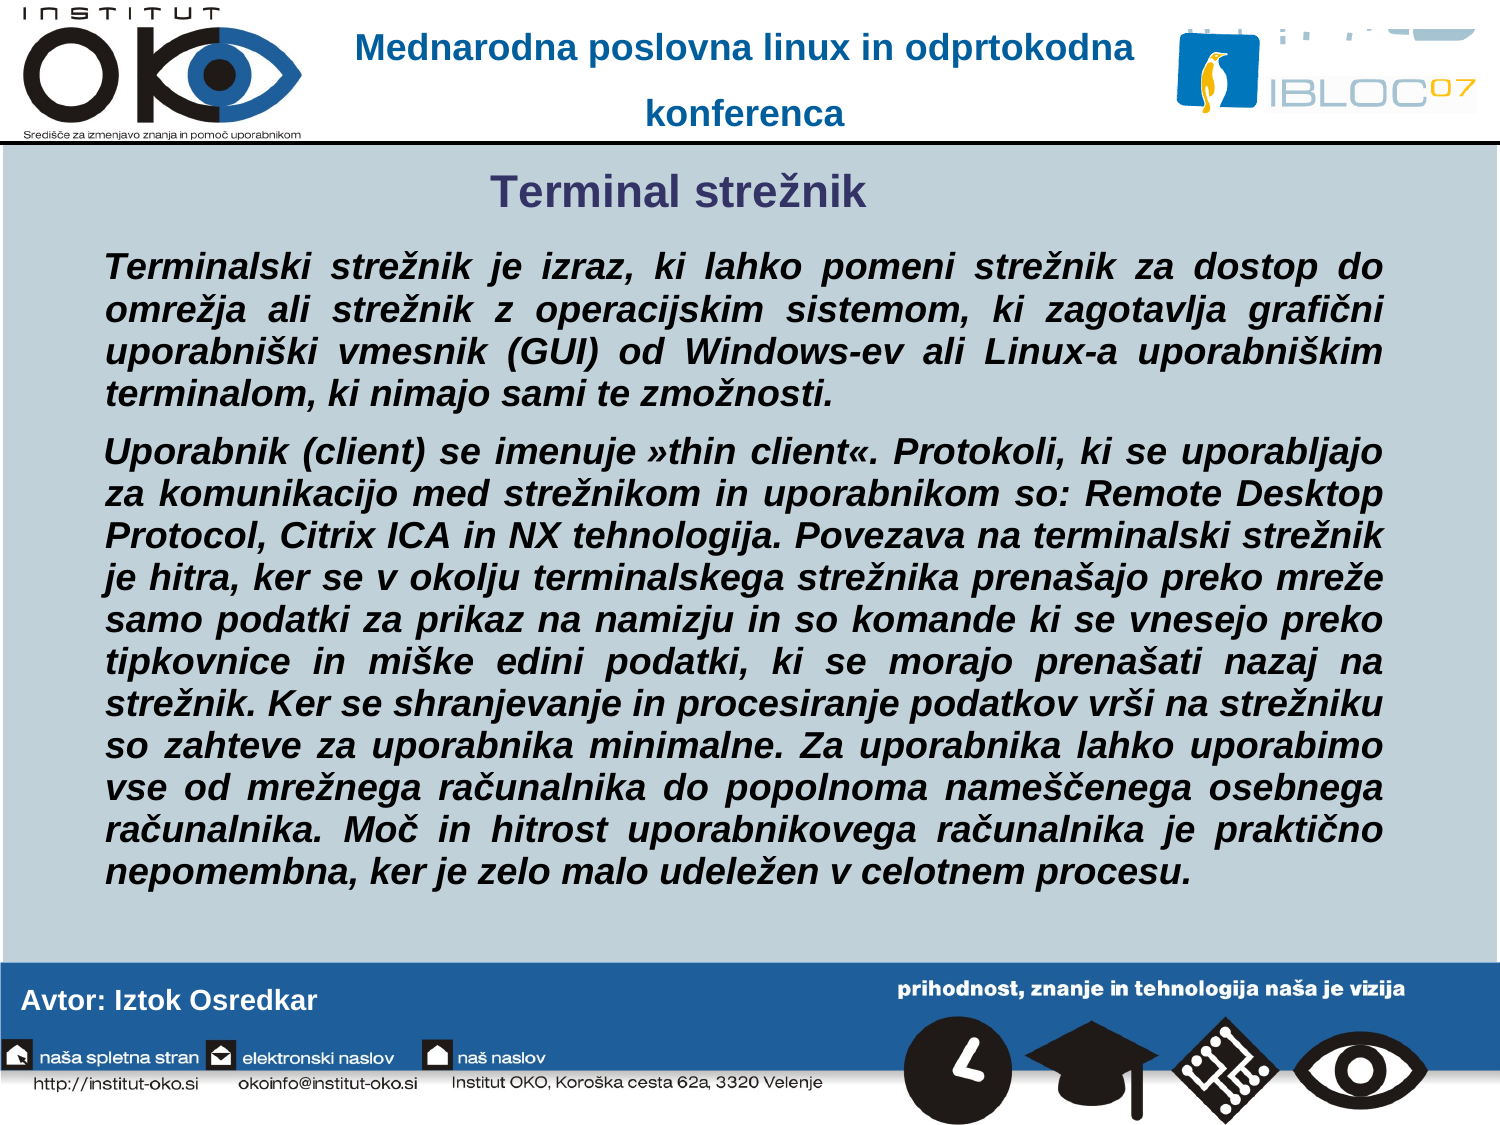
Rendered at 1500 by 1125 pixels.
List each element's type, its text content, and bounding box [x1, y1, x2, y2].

list Terminalski strežnik je izraz, ki lahko pomeni strežnik za dostop do omrežja ali strežnik z operacijskim sistemom, ki zagotavlja grafični uporabniški vmesnik (GUI) od Windows-ev ali Linux-a uporabniškim terminalom, ki nimajo sami te zmožnosti. Uporabnik (client) se imenuje »thin client«. Protokoli, ki se uporabljajo za komunikacijo med strežnikom in uporabnikom so: Remote Desktop Protocol, Citrix ICA in NX tehnologija. Povezava na terminalski strežnik je hitra, ker se v okolju terminalskega strežnika prenašajo preko mreže samo podatki za prikaz na namizju in so komande ki se vnesejo preko tipkovnice in miške edini podatki, ki se morajo prenašati nazaj na strežnik. Ker se shranjevanje in procesiranje podatkov vrši na strežniku so zahteve za uporabnika minimalne. Za uporabnika lahko uporabimo vse od mrežnega računalnika do popolnoma nameščenega osebnega računalnika. Moč in hitrost uporabnikovega računalnika je praktično nepomembna, ker je zelo malo udeležen v celotnem procesu. [88, 238, 1400, 916]
picture [1175, 29, 1477, 119]
text_box Avtor: Iztok Osredkar [5, 976, 431, 1025]
text_box Mednarodna poslovna linux in odprtokodna konferenca [324, 18, 1176, 141]
picture [23, 7, 302, 140]
title Terminal strežnik [324, 147, 1034, 237]
picture [0, 962, 1500, 1125]
chart [0, 145, 1500, 962]
